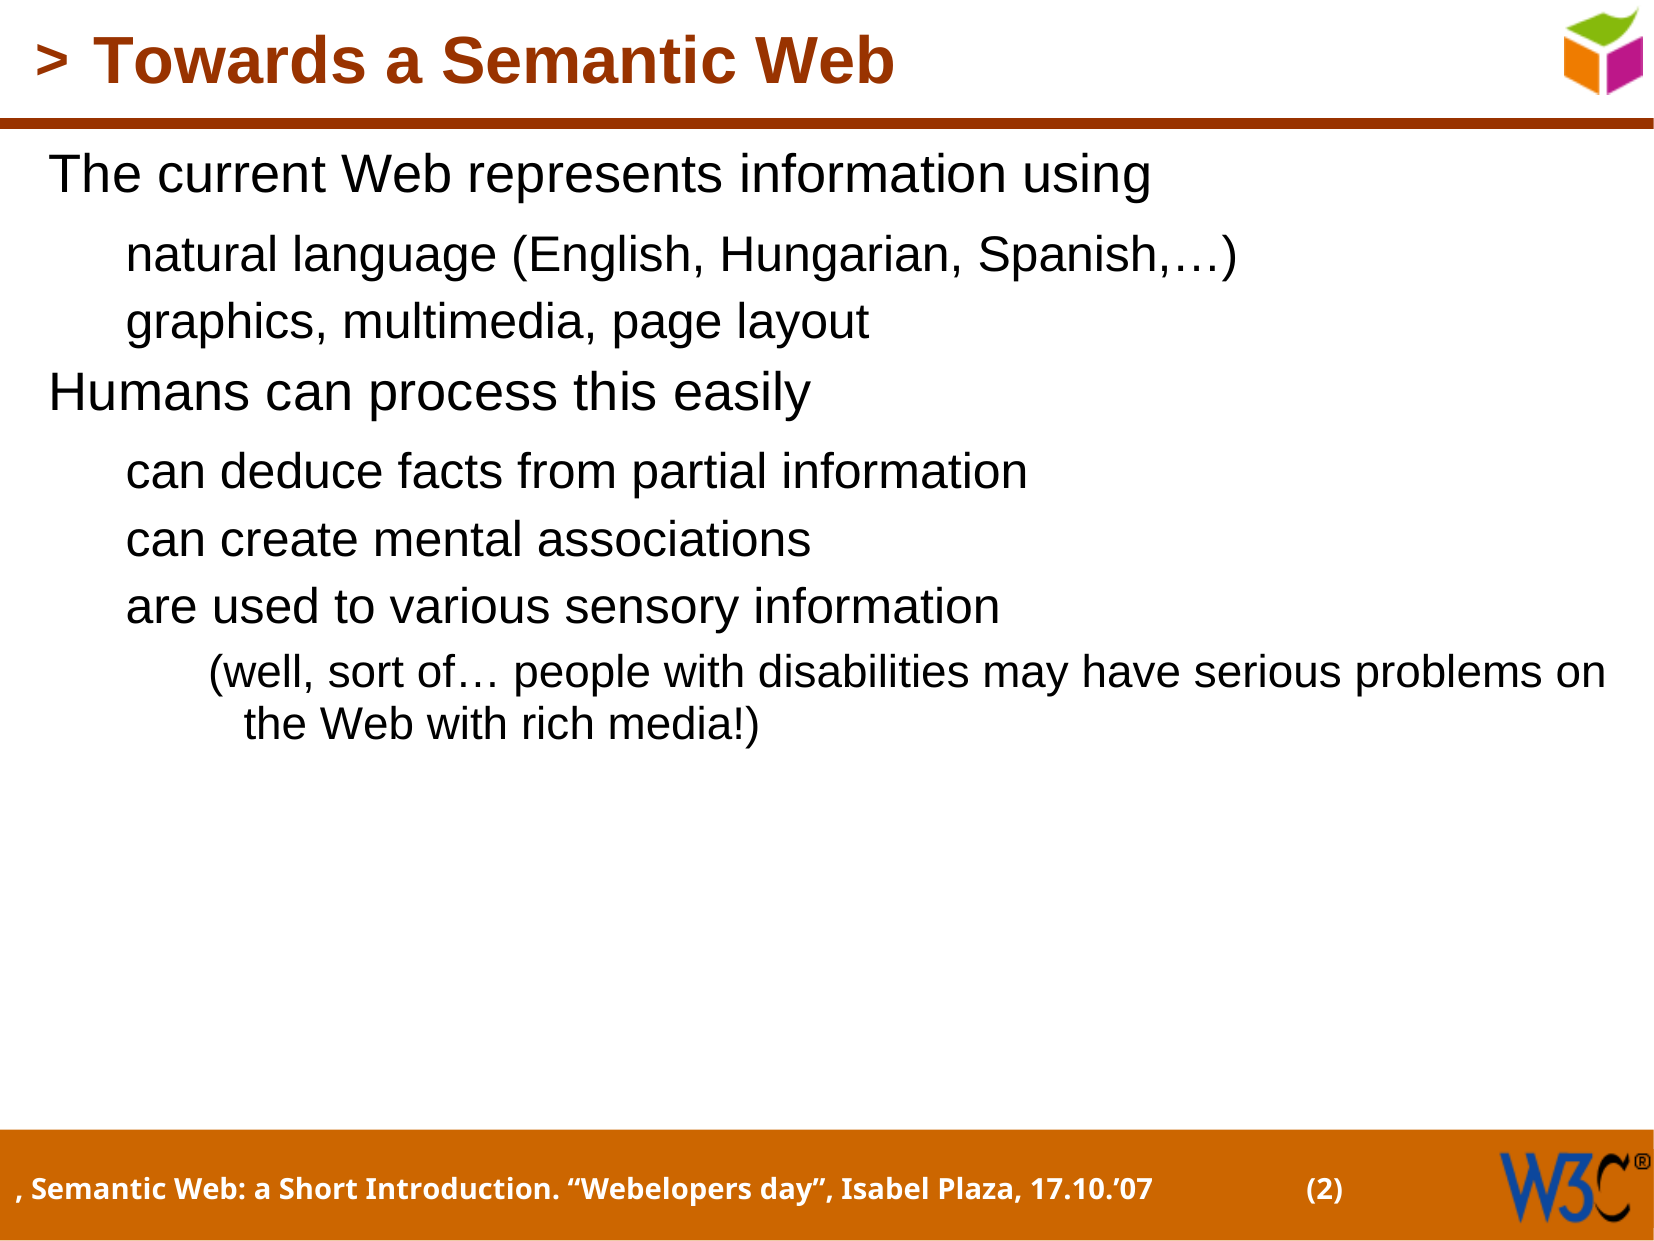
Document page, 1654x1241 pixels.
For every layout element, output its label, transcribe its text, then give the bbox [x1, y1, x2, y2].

title Towards a Semantic Web [93, 0, 1493, 119]
picture [1564, 5, 1643, 95]
list The current Web represents information using natural language (English, Hungarian, Spanish,…) graphics, multimedia, page layout Humans can process this easily can deduce facts from partial information can create mental associations are used to various sensory information (well, sort of… people with disabilities may have serious problems on the Web with rich media!) [31, 143, 1626, 1115]
picture [1495, 1149, 1654, 1228]
